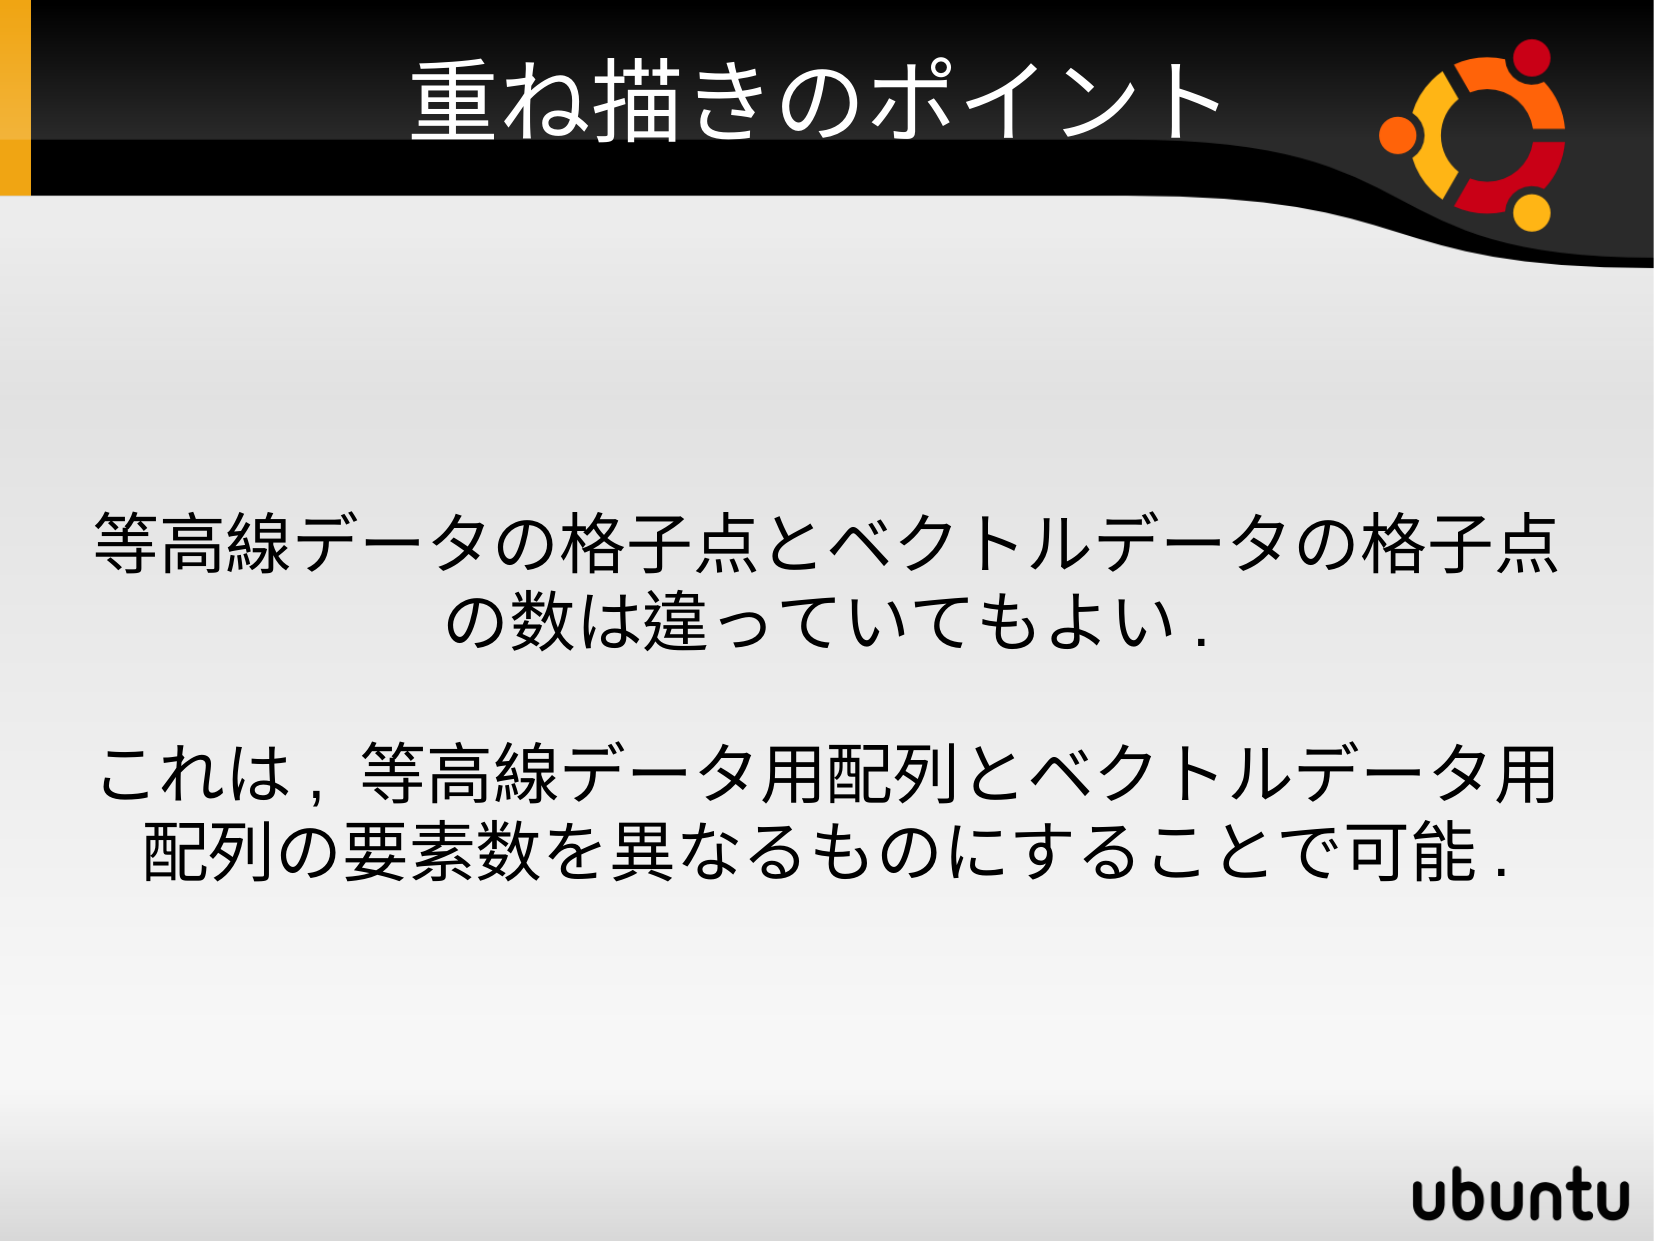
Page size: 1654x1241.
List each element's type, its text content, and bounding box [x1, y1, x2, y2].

subtitle 等高線データの格子点とベクトルデータの格子点の数は違っていてもよい. これは, 等高線データ用配列とベクトルデータ用配列の要素数を異なるものにすることで可能. [82, 297, 1571, 1102]
title 重ね描きのポイント [76, 7, 1565, 200]
picture [0, 0, 1654, 1241]
